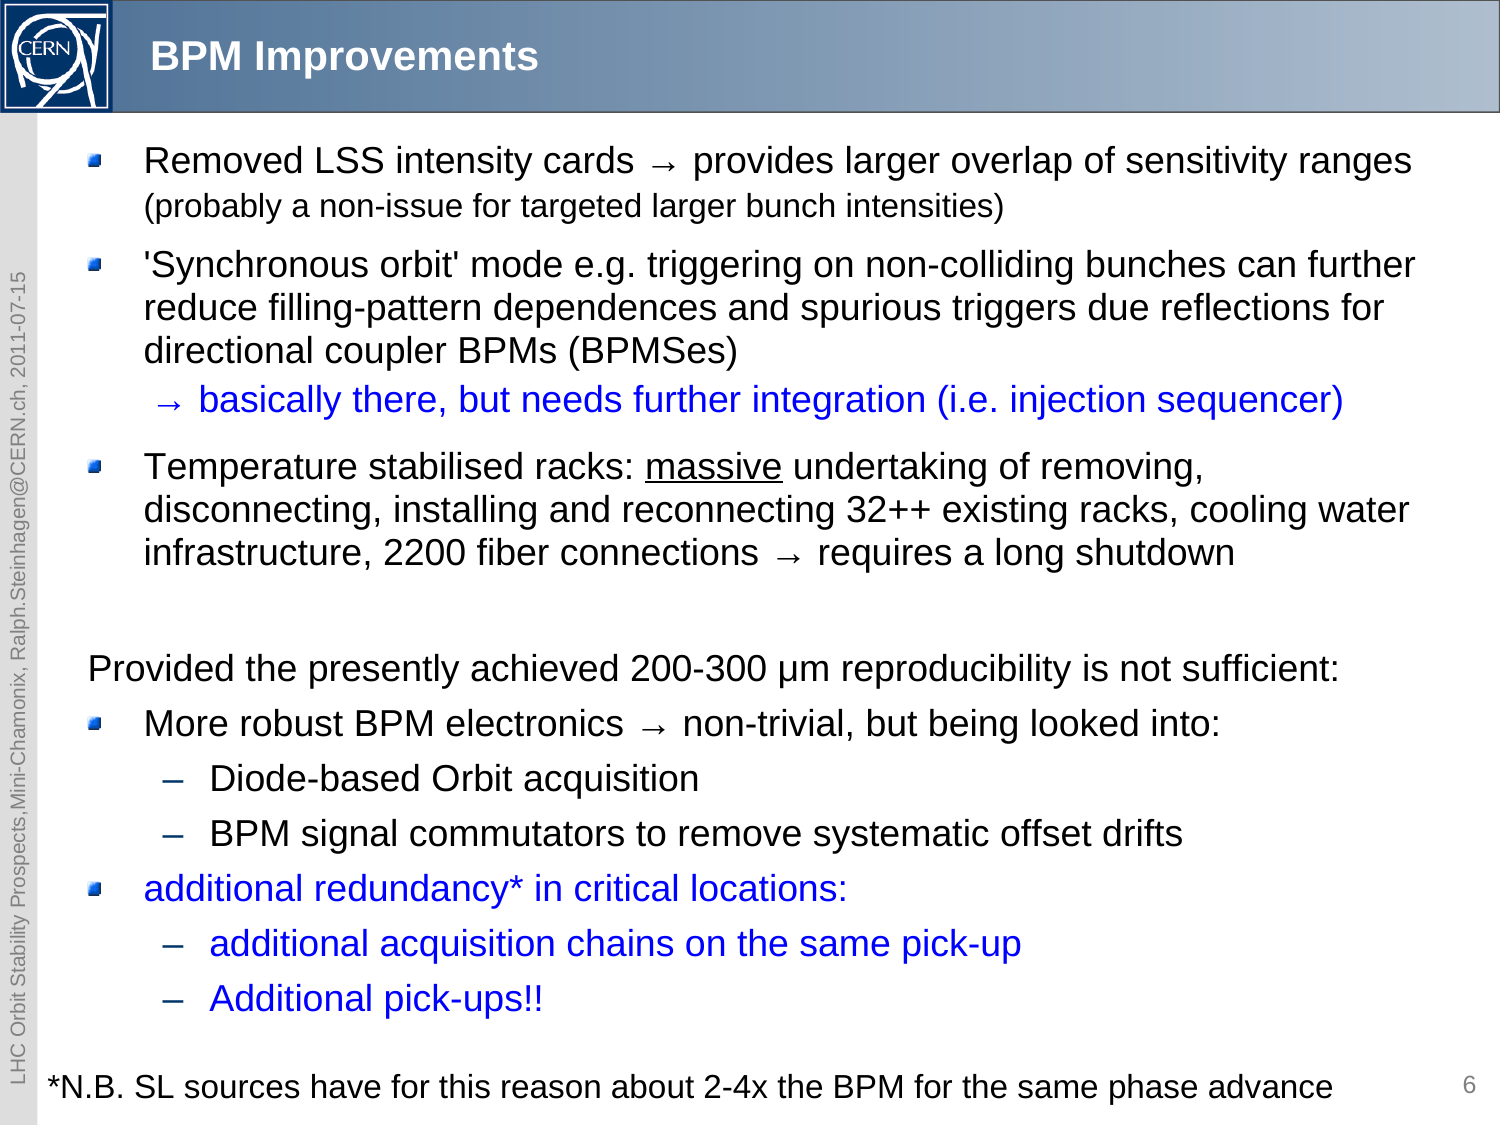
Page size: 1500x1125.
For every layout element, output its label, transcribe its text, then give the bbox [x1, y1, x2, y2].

title BPM Improvements [150, 0, 1201, 113]
text_box *N.B. SL sources have for this reason about 2-4x the BPM for the same phase advance [47, 1062, 1500, 1108]
picture [0, 0, 113, 113]
list Removed LSS intensity cards → provides larger overlap of sensitivity ranges (probably a non-issue for targeted larger bunch intensities) 'Synchronous orbit' mode e.g. triggering on non-colliding bunches can further reduce filling-pattern dependences and spurious triggers due reflections for directional coupler BPMs (BPMSes) → basically there, but needs further integration (i.e. injection sequencer) Temperature stabilised racks: massive undertaking of removing, disconnecting, installing and reconnecting 32++ existing racks, cooling water infrastructure, 2200 fiber connections → requires a long shutdown Provided the presently achieved 200-300 μm reproducibility is not sufficient: More robust BPM electronics → non-trivial, but being looked into: Diode-based Orbit acquisition BPM signal commutators to remove systematic offset drifts additional redundancy* in critical locations: additional acquisition chains on the same pick-up Additional pick-ups!! [87, 137, 1438, 1062]
